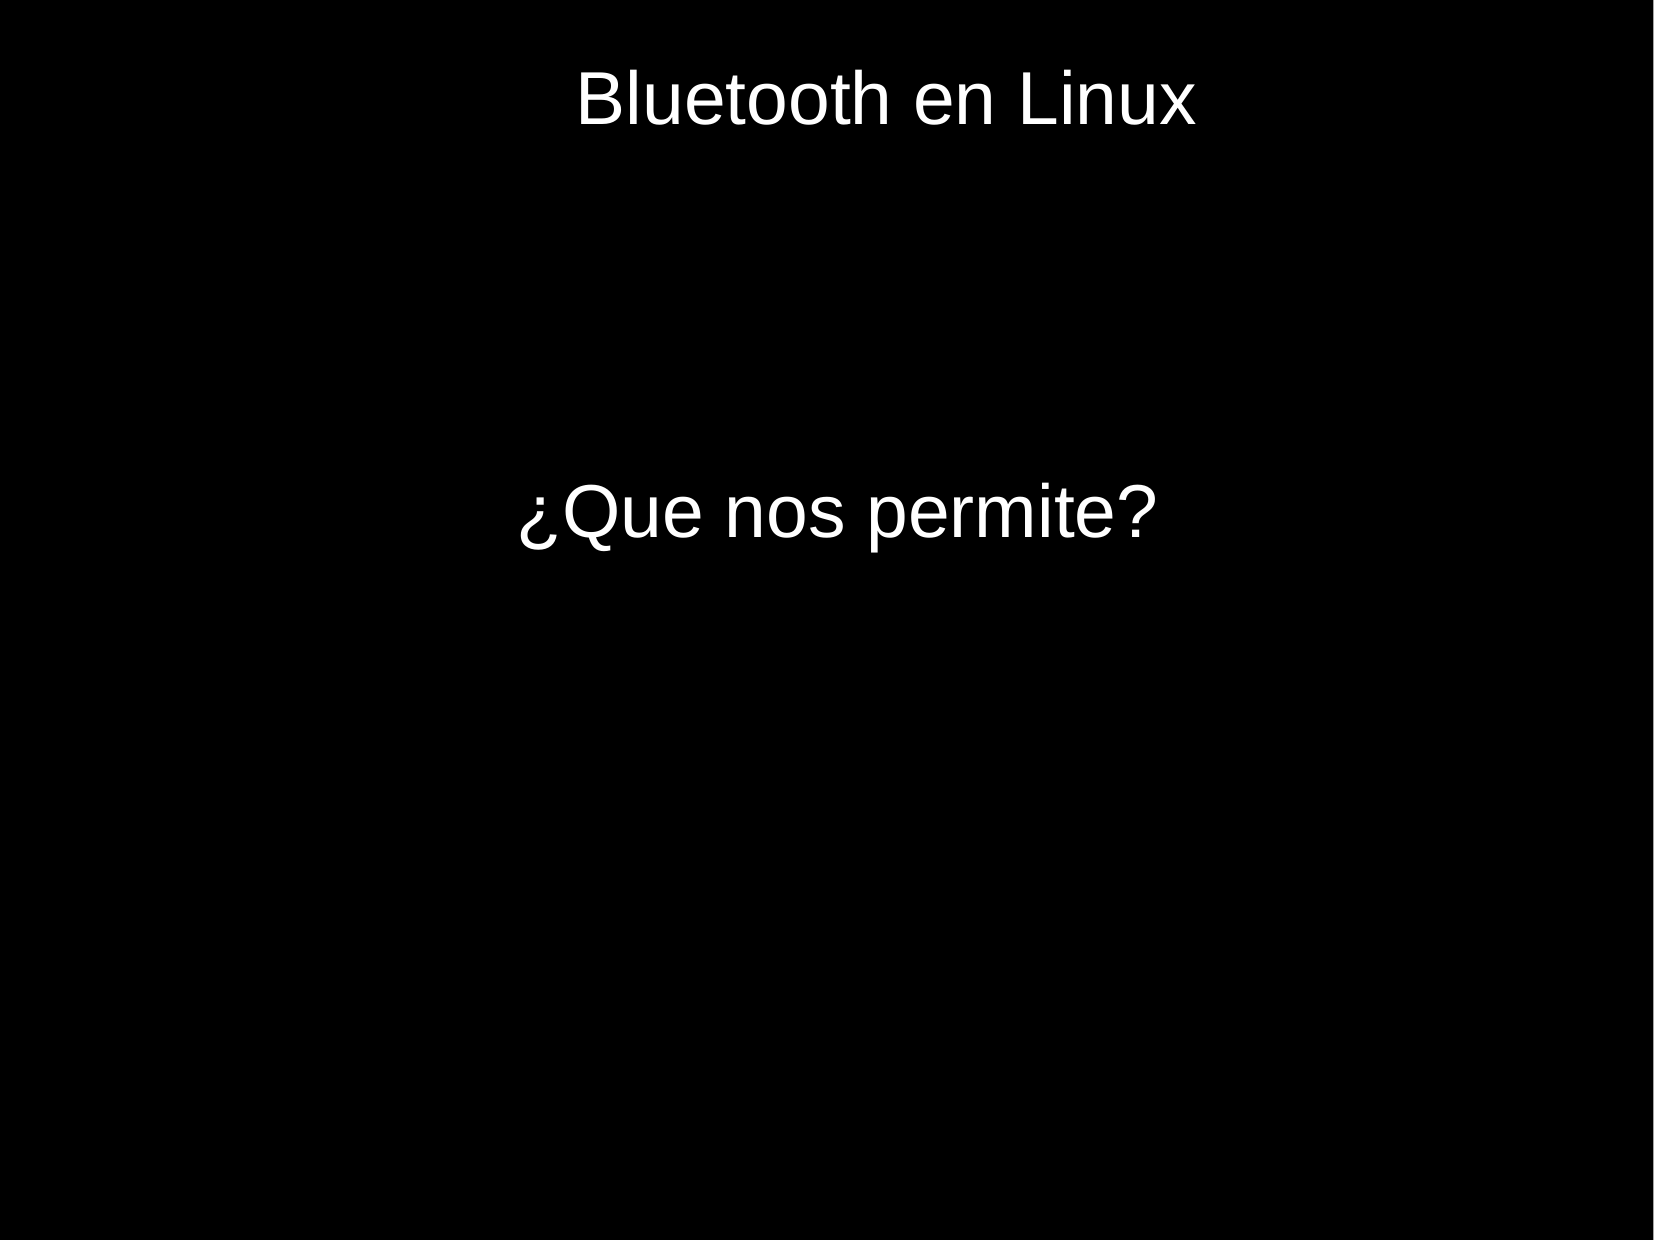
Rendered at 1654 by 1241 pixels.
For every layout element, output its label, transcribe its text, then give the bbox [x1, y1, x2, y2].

text_box Bluetooth en Linux [561, 49, 1213, 148]
text_box ¿Que nos permite? [501, 462, 1174, 562]
